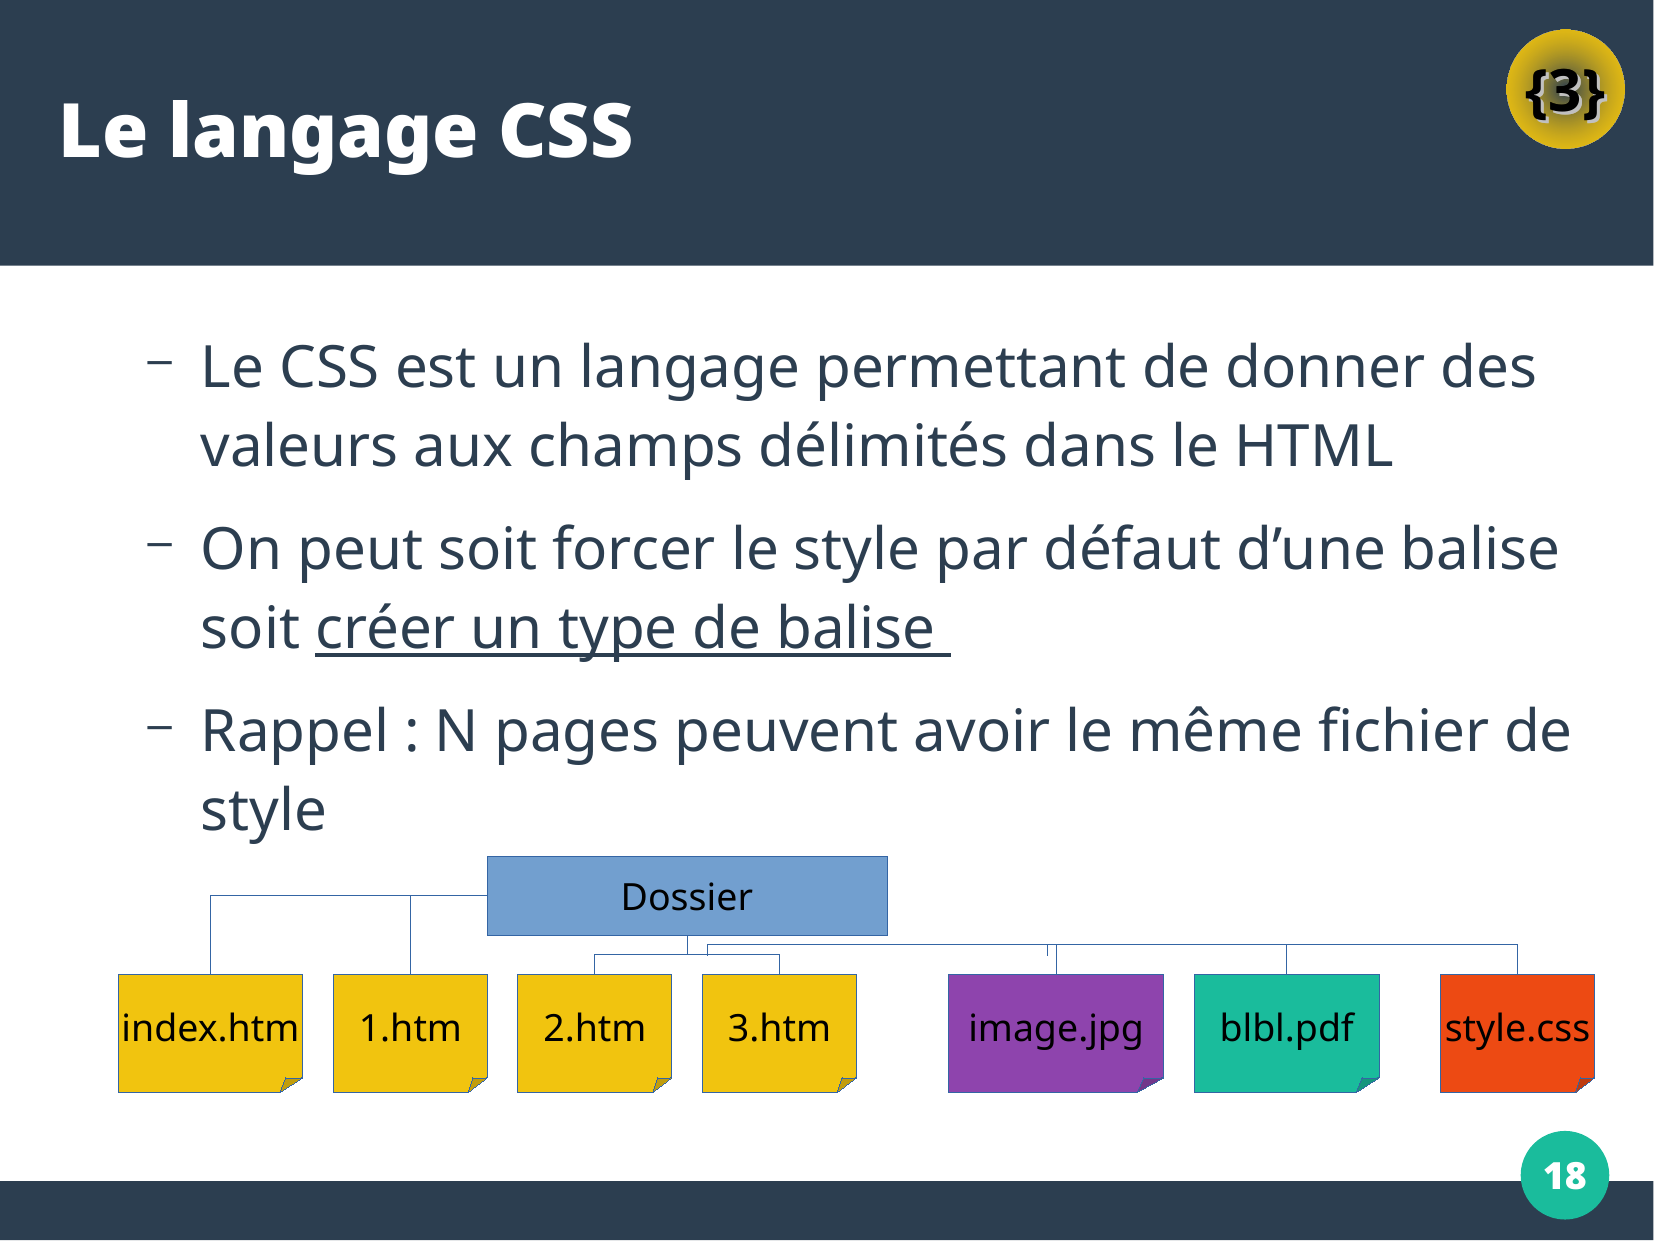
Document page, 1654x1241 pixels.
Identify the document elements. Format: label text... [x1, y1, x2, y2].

text_box style.css [1440, 974, 1595, 1093]
list Le CSS est un langage permettant de donner des valeurs aux champs délimités dans le HTML On peut soit forcer le style par défaut d’une balise soit créer un type de balise Rappel : N pages peuvent avoir le même fichier de style [59, 324, 1595, 1152]
text_box 3.htm [702, 974, 857, 1093]
text_box 2.htm [517, 974, 672, 1093]
text_box image.jpg [948, 974, 1164, 1093]
text_box {3} [1506, 29, 1625, 149]
title Le langage CSS [59, 49, 1595, 207]
text_box blbl.pdf [1194, 974, 1380, 1093]
text_box index.htm [118, 974, 303, 1093]
text_box Dossier [487, 856, 888, 936]
text_box 1.htm [333, 974, 488, 1093]
